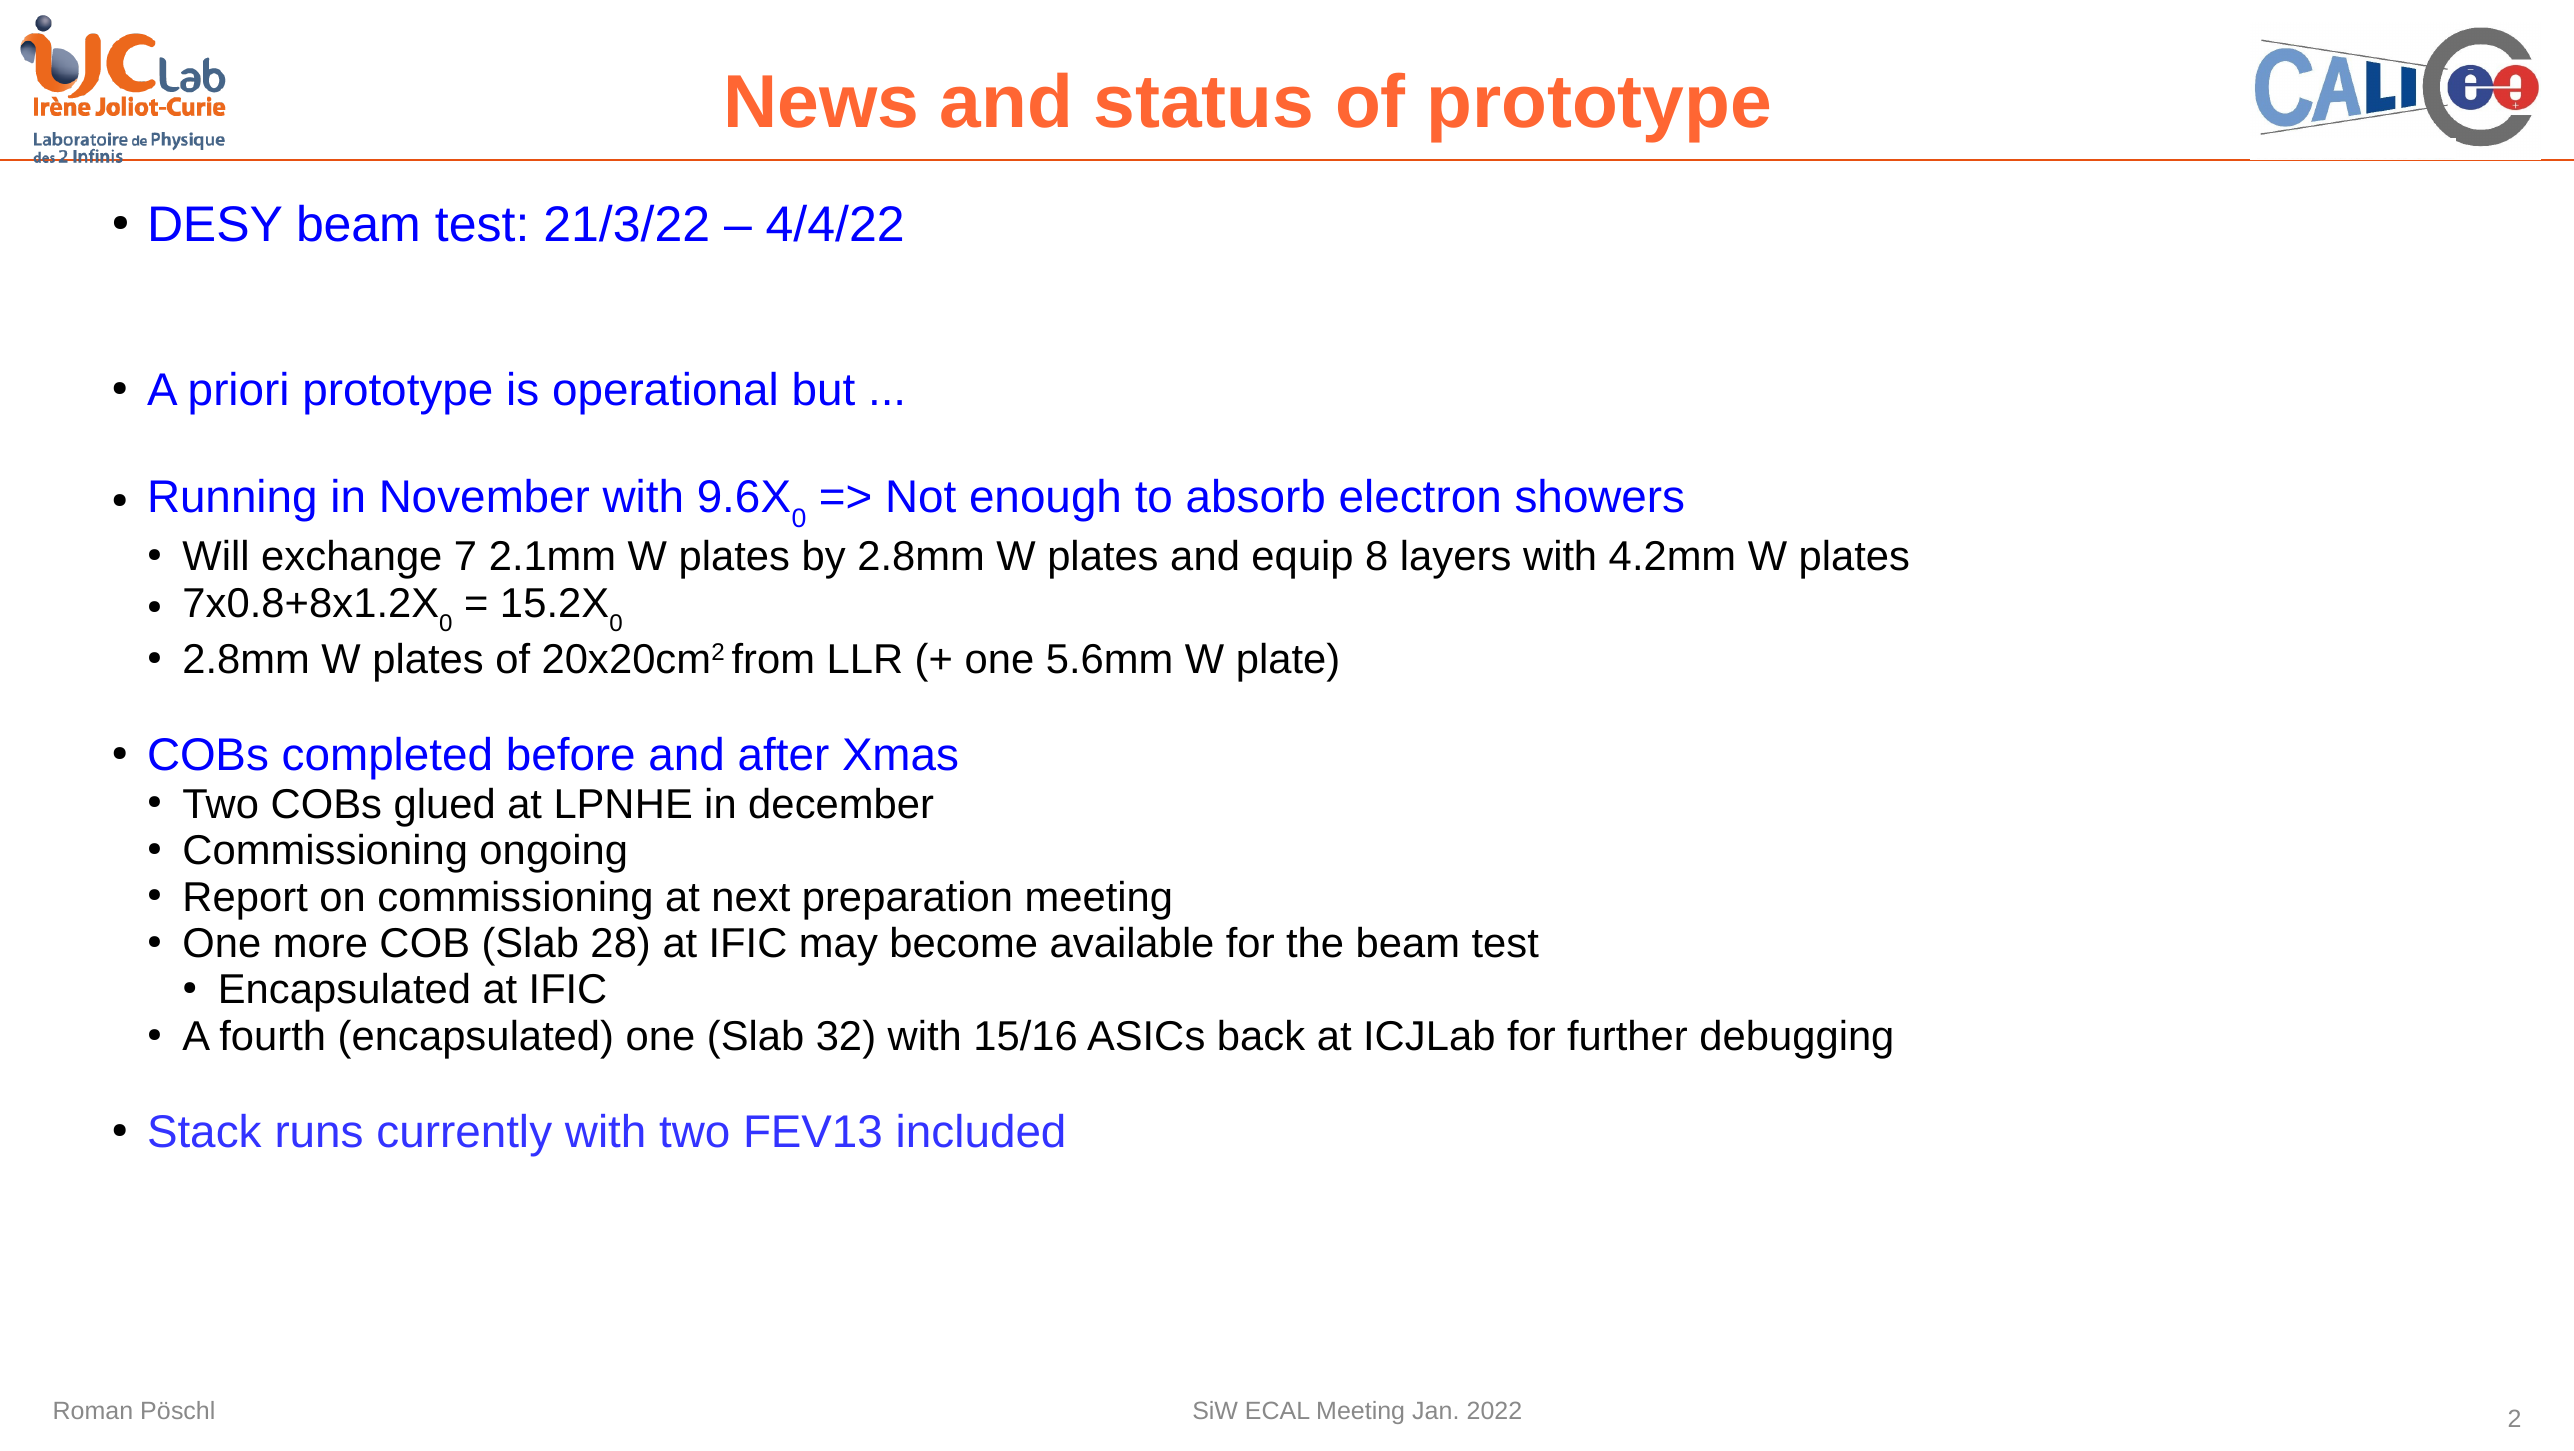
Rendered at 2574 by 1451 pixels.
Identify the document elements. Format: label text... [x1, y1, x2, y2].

picture [4, 0, 241, 178]
picture [2250, 22, 2541, 160]
text_box DESY beam test: 21/3/22 – 4/4/22 A priori prototype is operational but ... Running in November with 9.6X0 => Not enough to absorb electron showers Will exchange 7 2.1mm W plates by 2.8mm W plates and equip 8 layers with 4.2mm W plates 7x0.8+8x1.2X0 = 15.2X0 2.8mm W plates of 20x20cm2 from LLR (+ one 5.6mm W plate) COBs completed before and after Xmas Two COBs glued at LPNHE in december Commissioning ongoing Report on commissioning at next preparation meeting One more COB (Slab 28) at IFIC may become available for the beam test Encapsulated at IFIC A fourth (encapsulated) one (Slab 32) with 15/16 ASICs back at ICJLab for further debugging Stack runs currently with two FEV13 included [96, 142, 2164, 1439]
title News and status of prototype [90, 53, 2407, 151]
